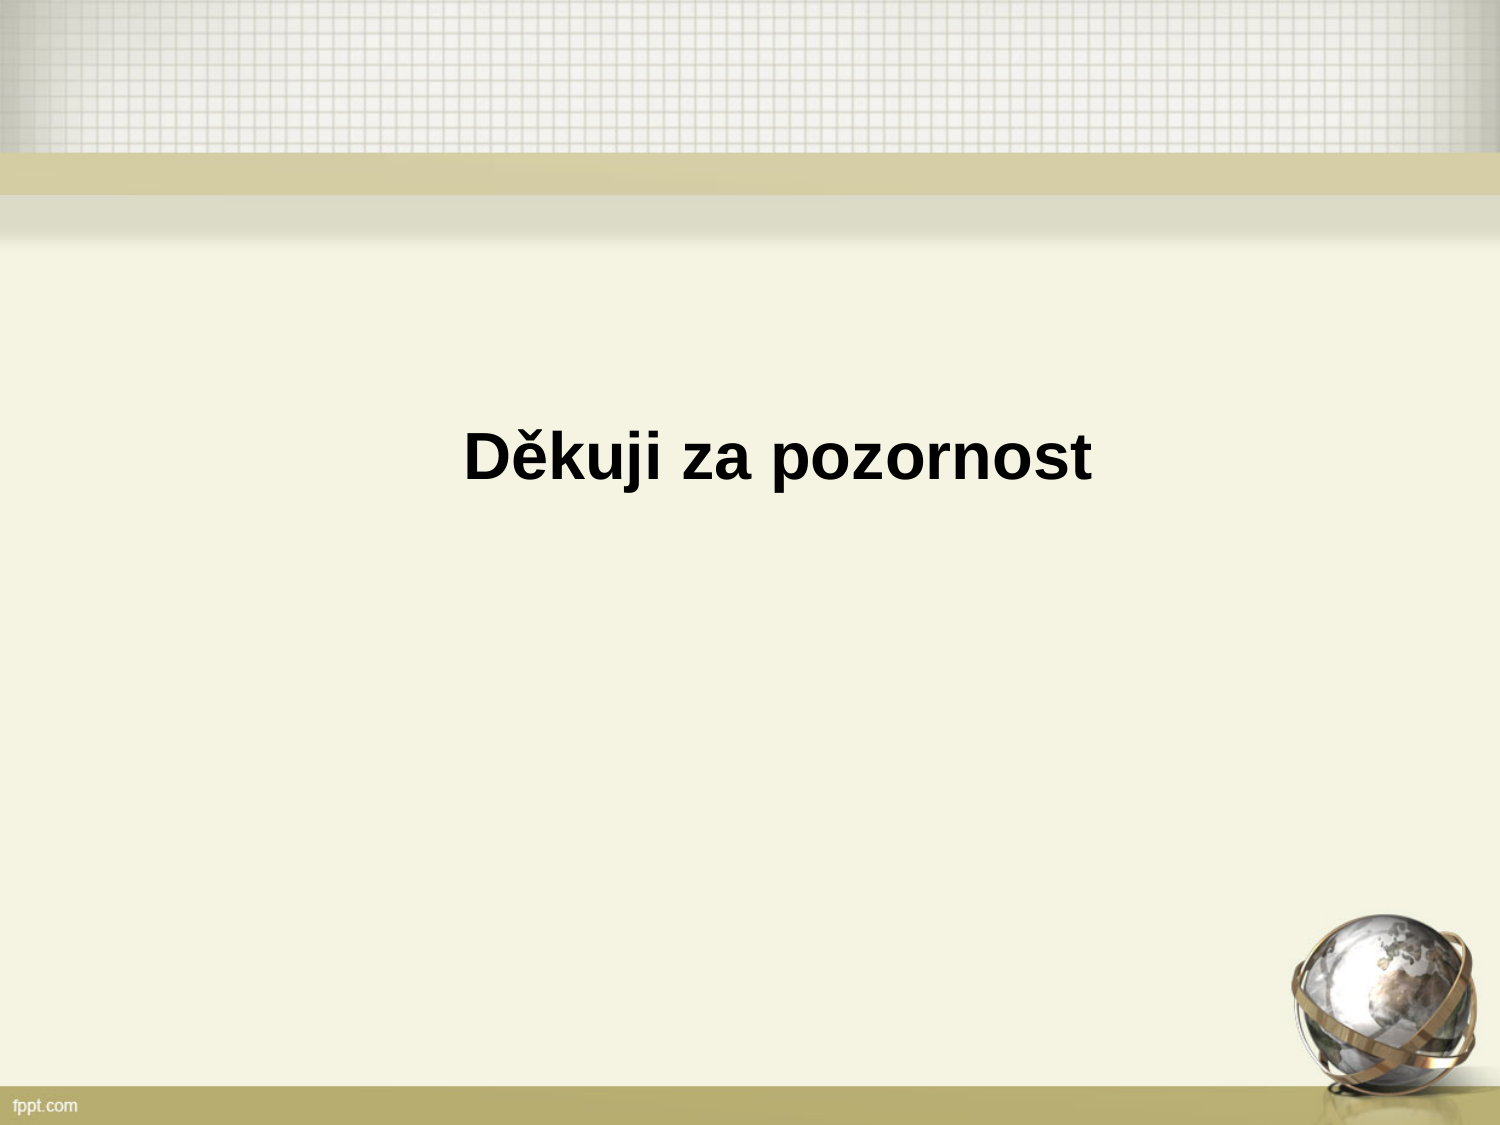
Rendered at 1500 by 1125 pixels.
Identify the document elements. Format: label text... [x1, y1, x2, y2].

list Děkuji za pozornost [75, 404, 1426, 788]
picture [0, 0, 1500, 1125]
